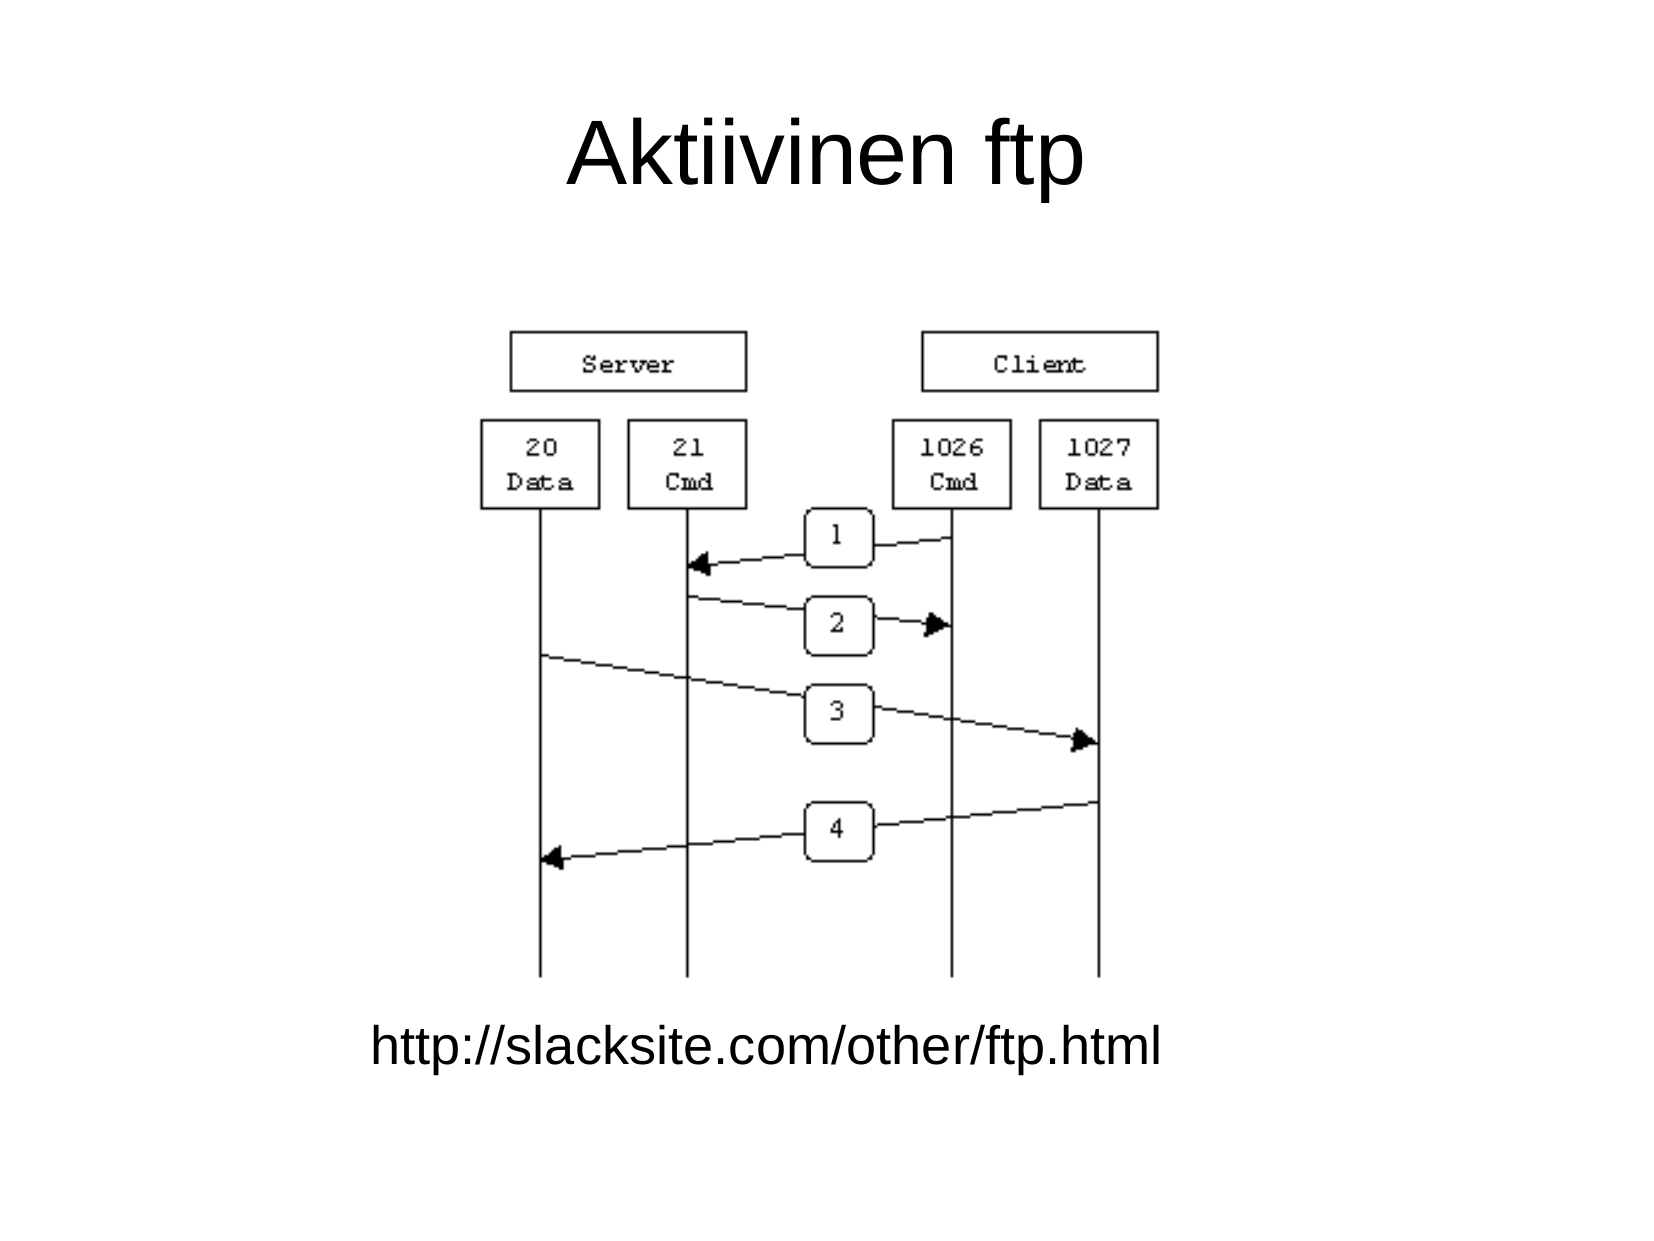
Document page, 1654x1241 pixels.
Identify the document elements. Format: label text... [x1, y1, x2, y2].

picture [437, 290, 1216, 1010]
title Aktiivinen ftp [82, 49, 1571, 257]
text_box http://slacksite.com/other/ftp.html [299, 1015, 1288, 1092]
